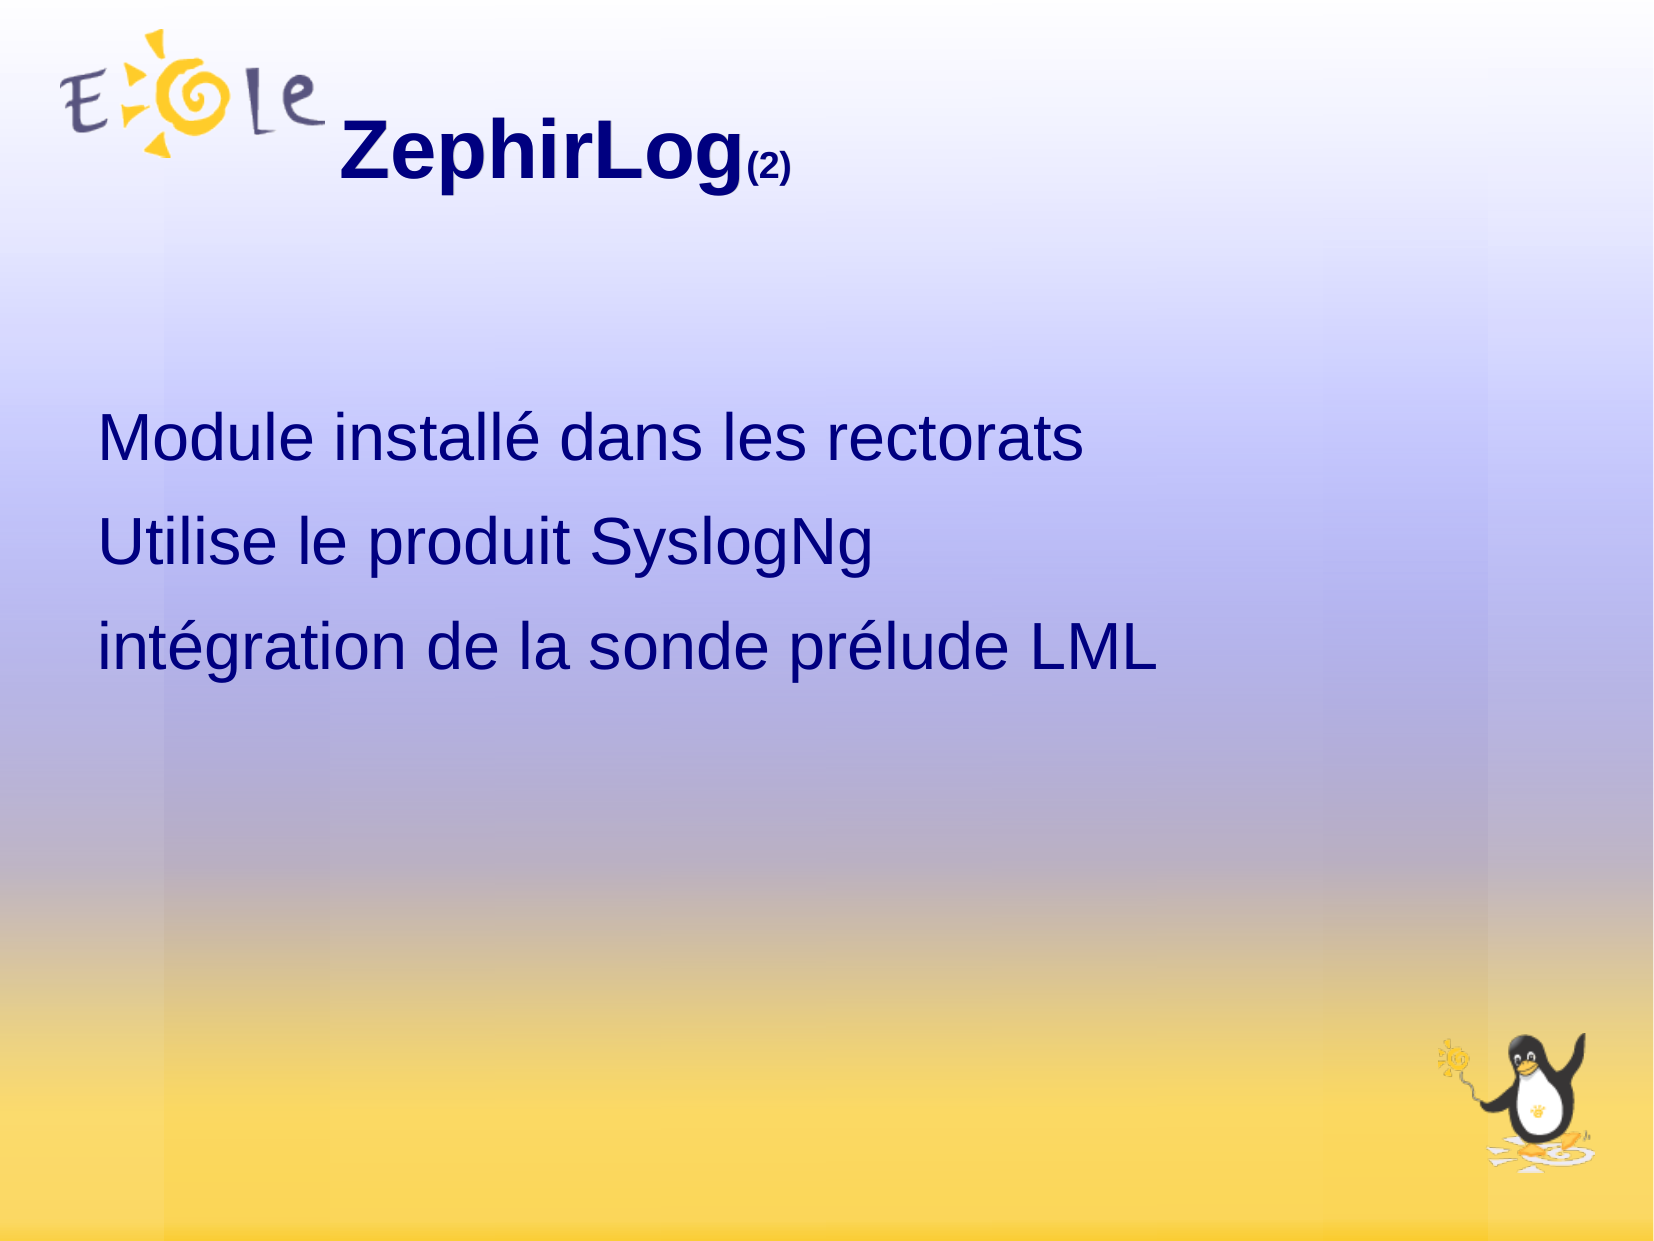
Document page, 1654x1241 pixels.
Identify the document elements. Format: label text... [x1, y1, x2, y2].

picture [0, 0, 1654, 1241]
text_box Module installé dans les rectorats Utilise le produit SyslogNg intégration de la sonde prélude LML [78, 400, 1654, 709]
text_box ZephirLog(2) [324, 95, 807, 218]
